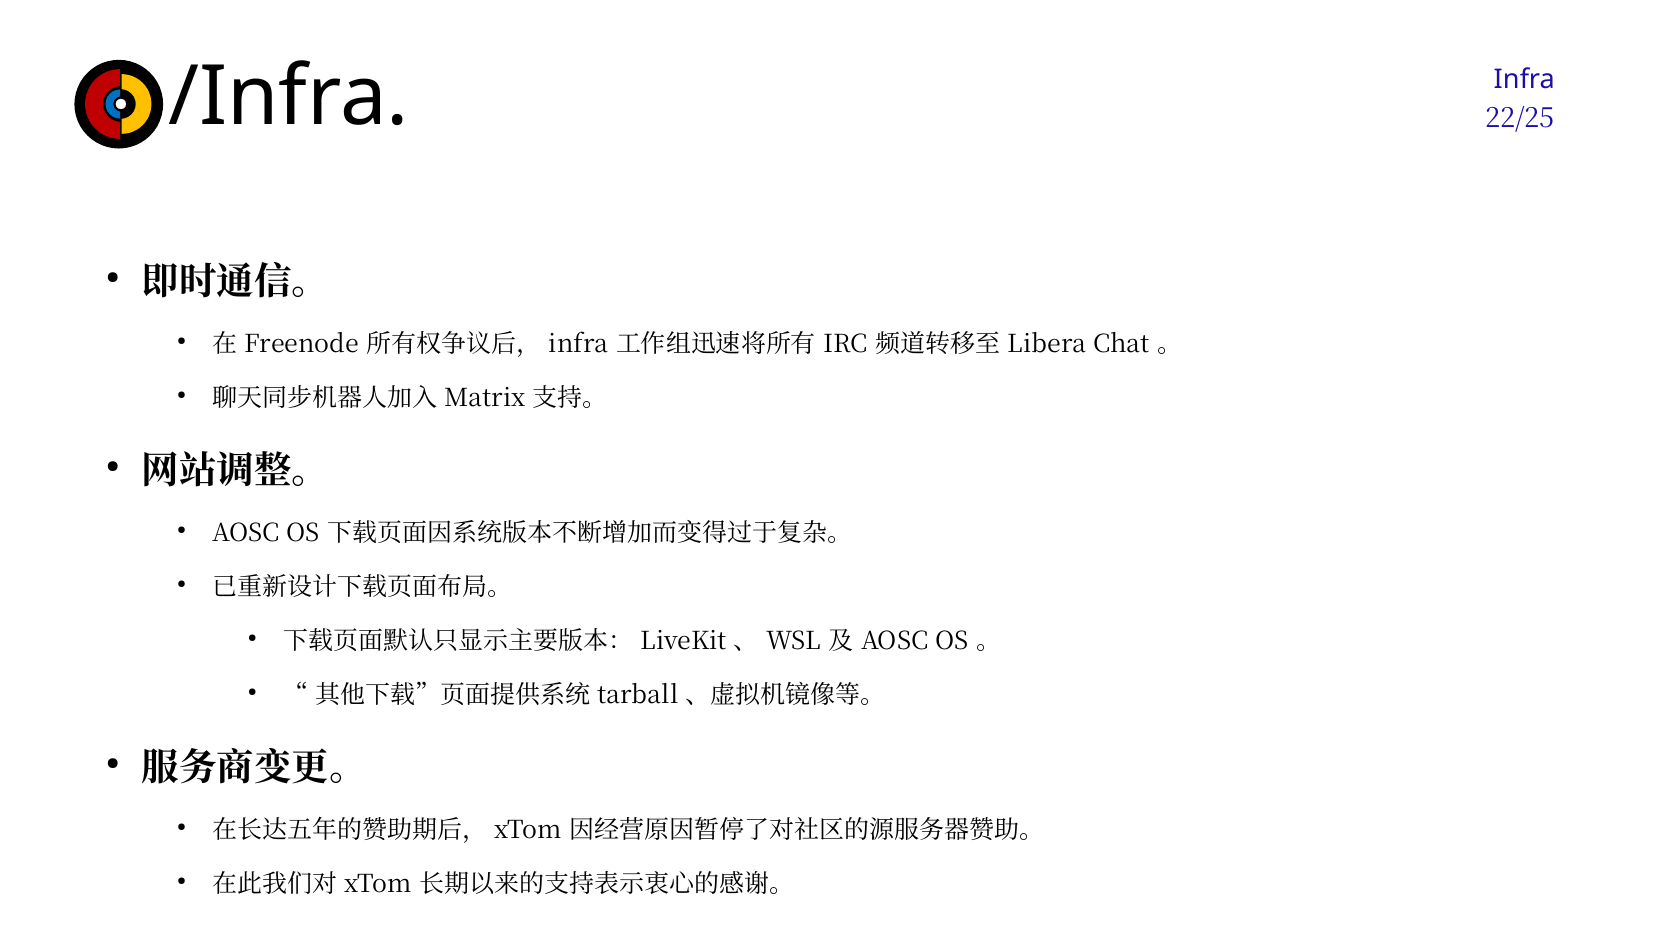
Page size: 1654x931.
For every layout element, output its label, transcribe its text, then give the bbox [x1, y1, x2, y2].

picture [71, 57, 153, 151]
text_box 即时通信。 在Freenode所有权争议后，infra工作组迅速将所有IRC频道转移至Libera Chat。 聊天同步机器人加入Matrix支持。 网站调整。 AOSC OS下载页面因系统版本不断增加而变得过于复杂。 已重新设计下载页面布局。 下载页面默认只显示主要版本：LiveKit、WSL及AOSC OS。 “其他下载”页面提供系统tarball、虚拟机镜像等。 服务商变更。 在长达五年的赞助期后，xTom因经营原因暂停了对社区的源服务器赞助。 在此我们对xTom长期以来的支持表示衷心的感谢。 [106, 224, 1329, 900]
text_box Infra 2/25 [1470, 52, 1586, 223]
text_box /Infra. [153, 28, 739, 224]
